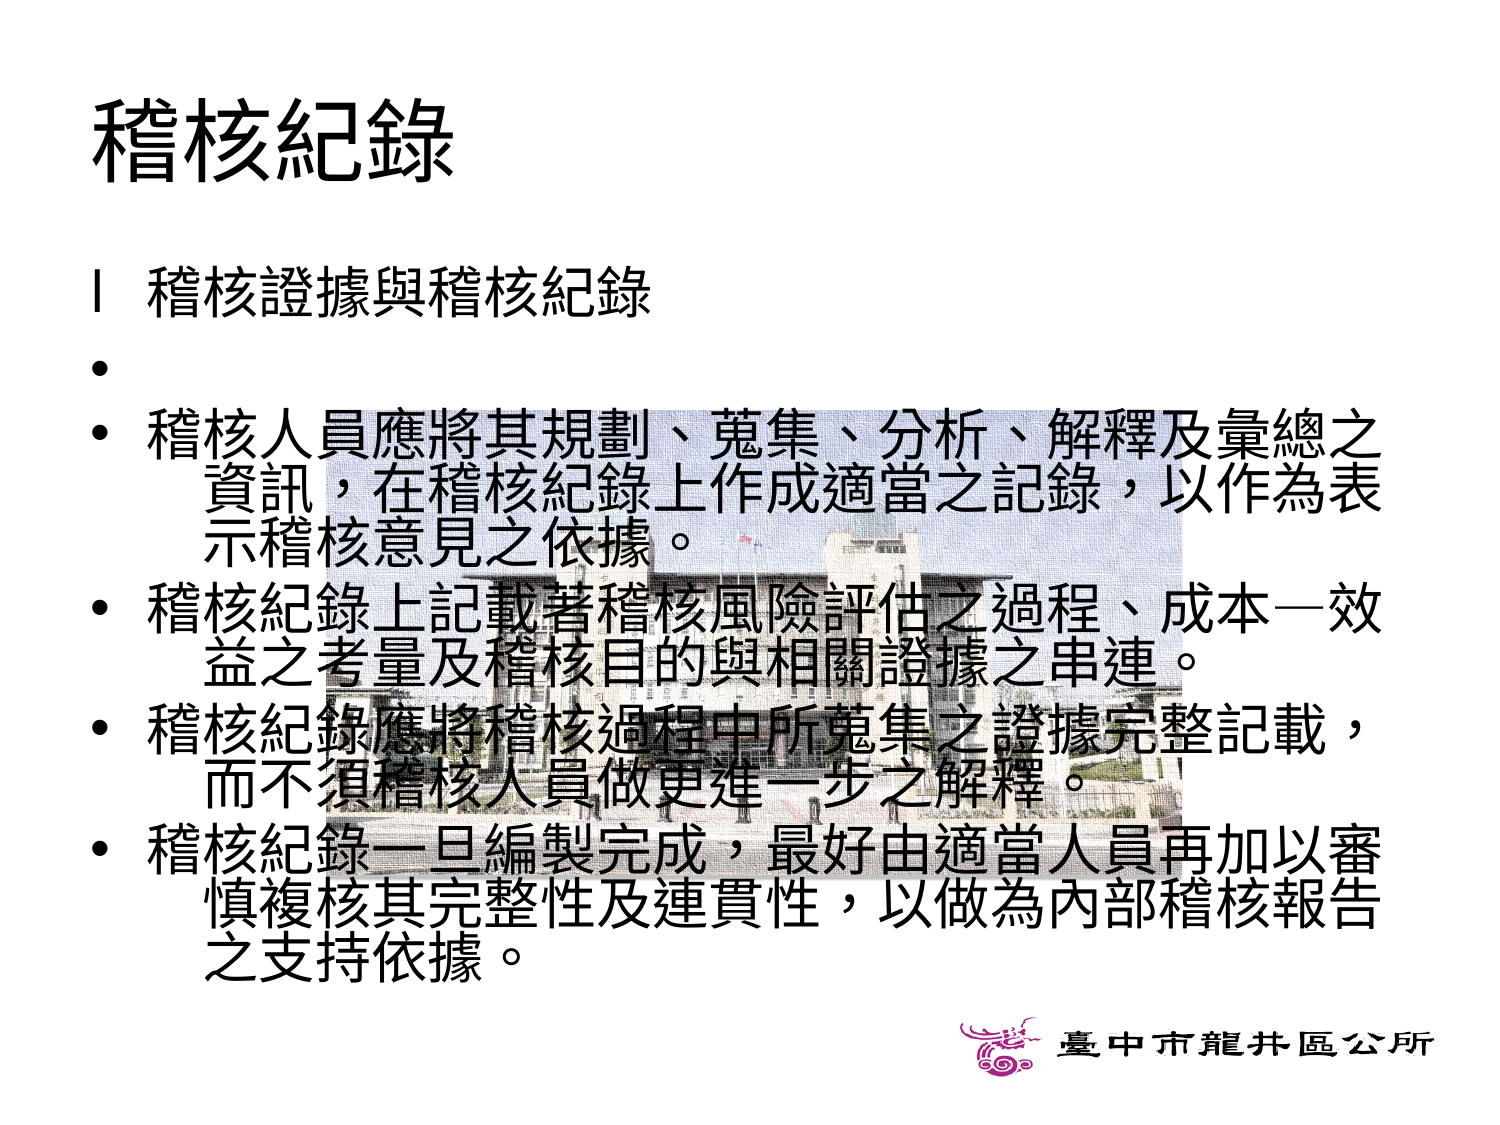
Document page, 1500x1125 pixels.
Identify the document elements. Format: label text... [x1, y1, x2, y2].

title 稽核紀錄 [75, 45, 1426, 233]
list 稽核證據與稽核紀錄 稽核人員應將其規劃、蒐集、分析、解釋及彙總之資訊，在稽核紀錄上作成適當之記錄，以作為表示稽核意見之依據。 稽核紀錄上記載著稽核風險評估之過程、成本—效益之考量及稽核目的與相關證據之串連。 稽核紀錄應將稽核過程中所蒐集之證據完整記載，而不須稽核人員做更進一步之解釋。 稽核紀錄一旦編製完成，最好由適當人員再加以審慎複核其完整性及連貫性，以做為內部稽核報告之支持依據。 [75, 262, 1426, 1005]
